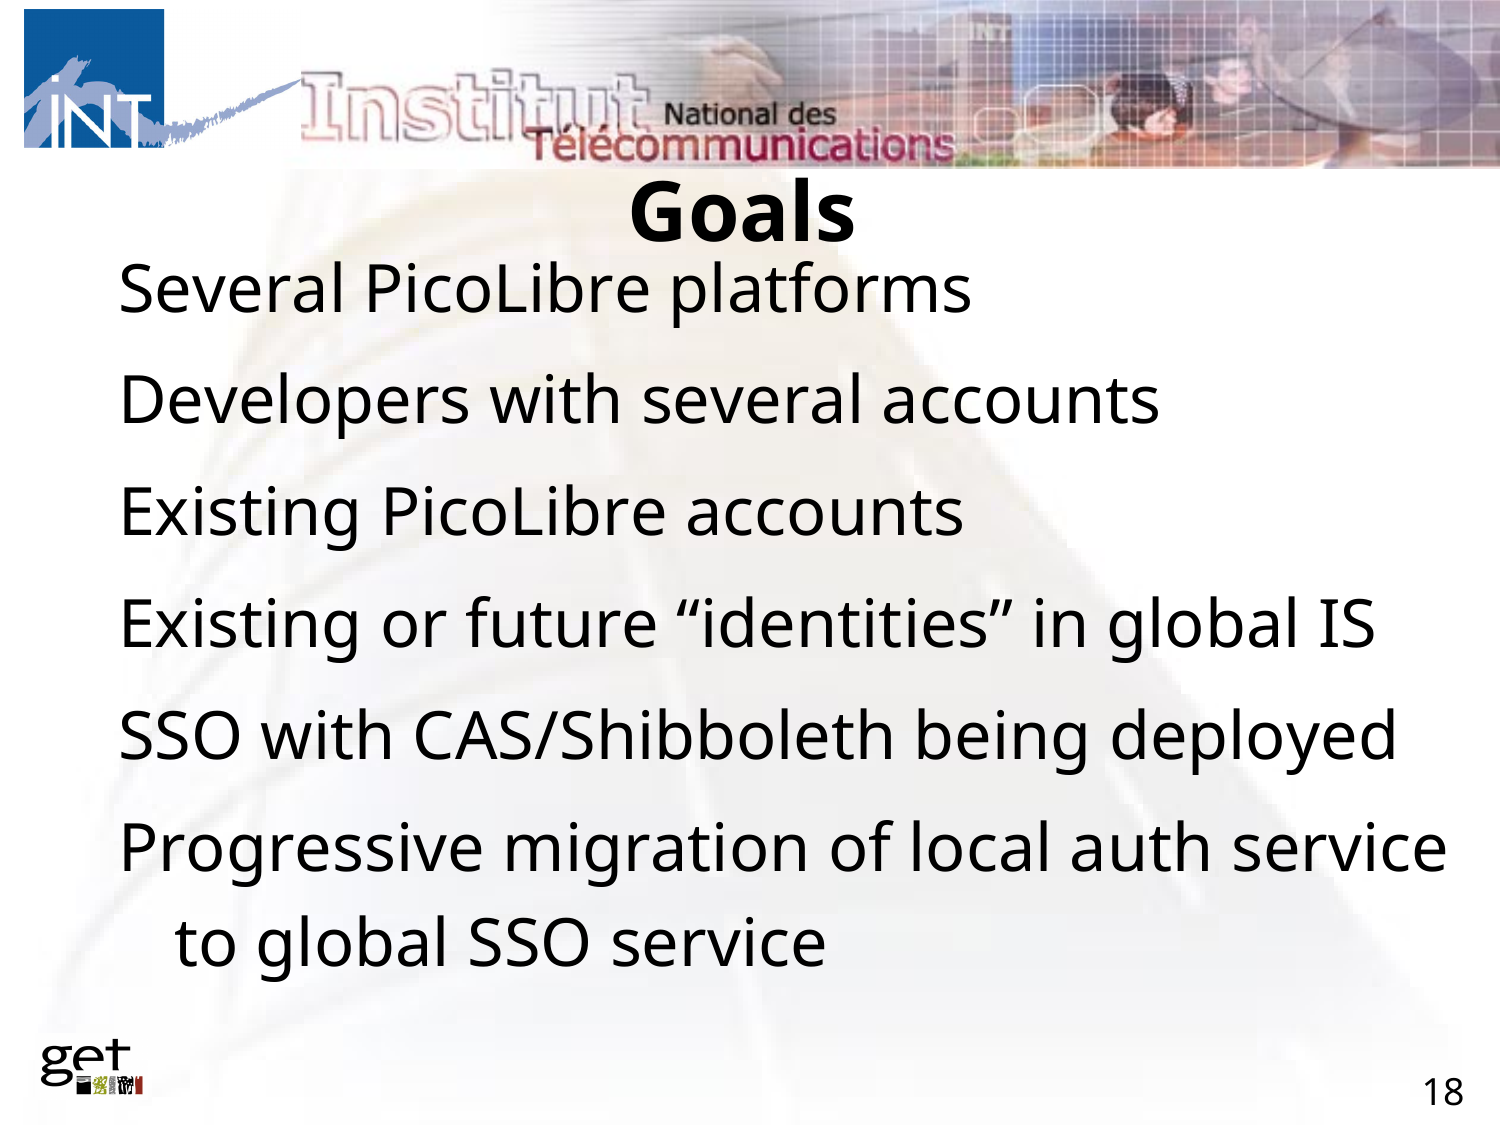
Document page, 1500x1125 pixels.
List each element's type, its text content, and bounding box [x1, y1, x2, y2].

list Several PicoLibre platforms Developers with several accounts Existing PicoLibre accounts Existing or future “identities” in global IS SSO with CAS/Shibboleth being deployed Progressive migration of local auth service to global SSO service [118, 236, 1477, 1111]
picture [0, 0, 1500, 1125]
title Goals [67, 146, 1418, 266]
